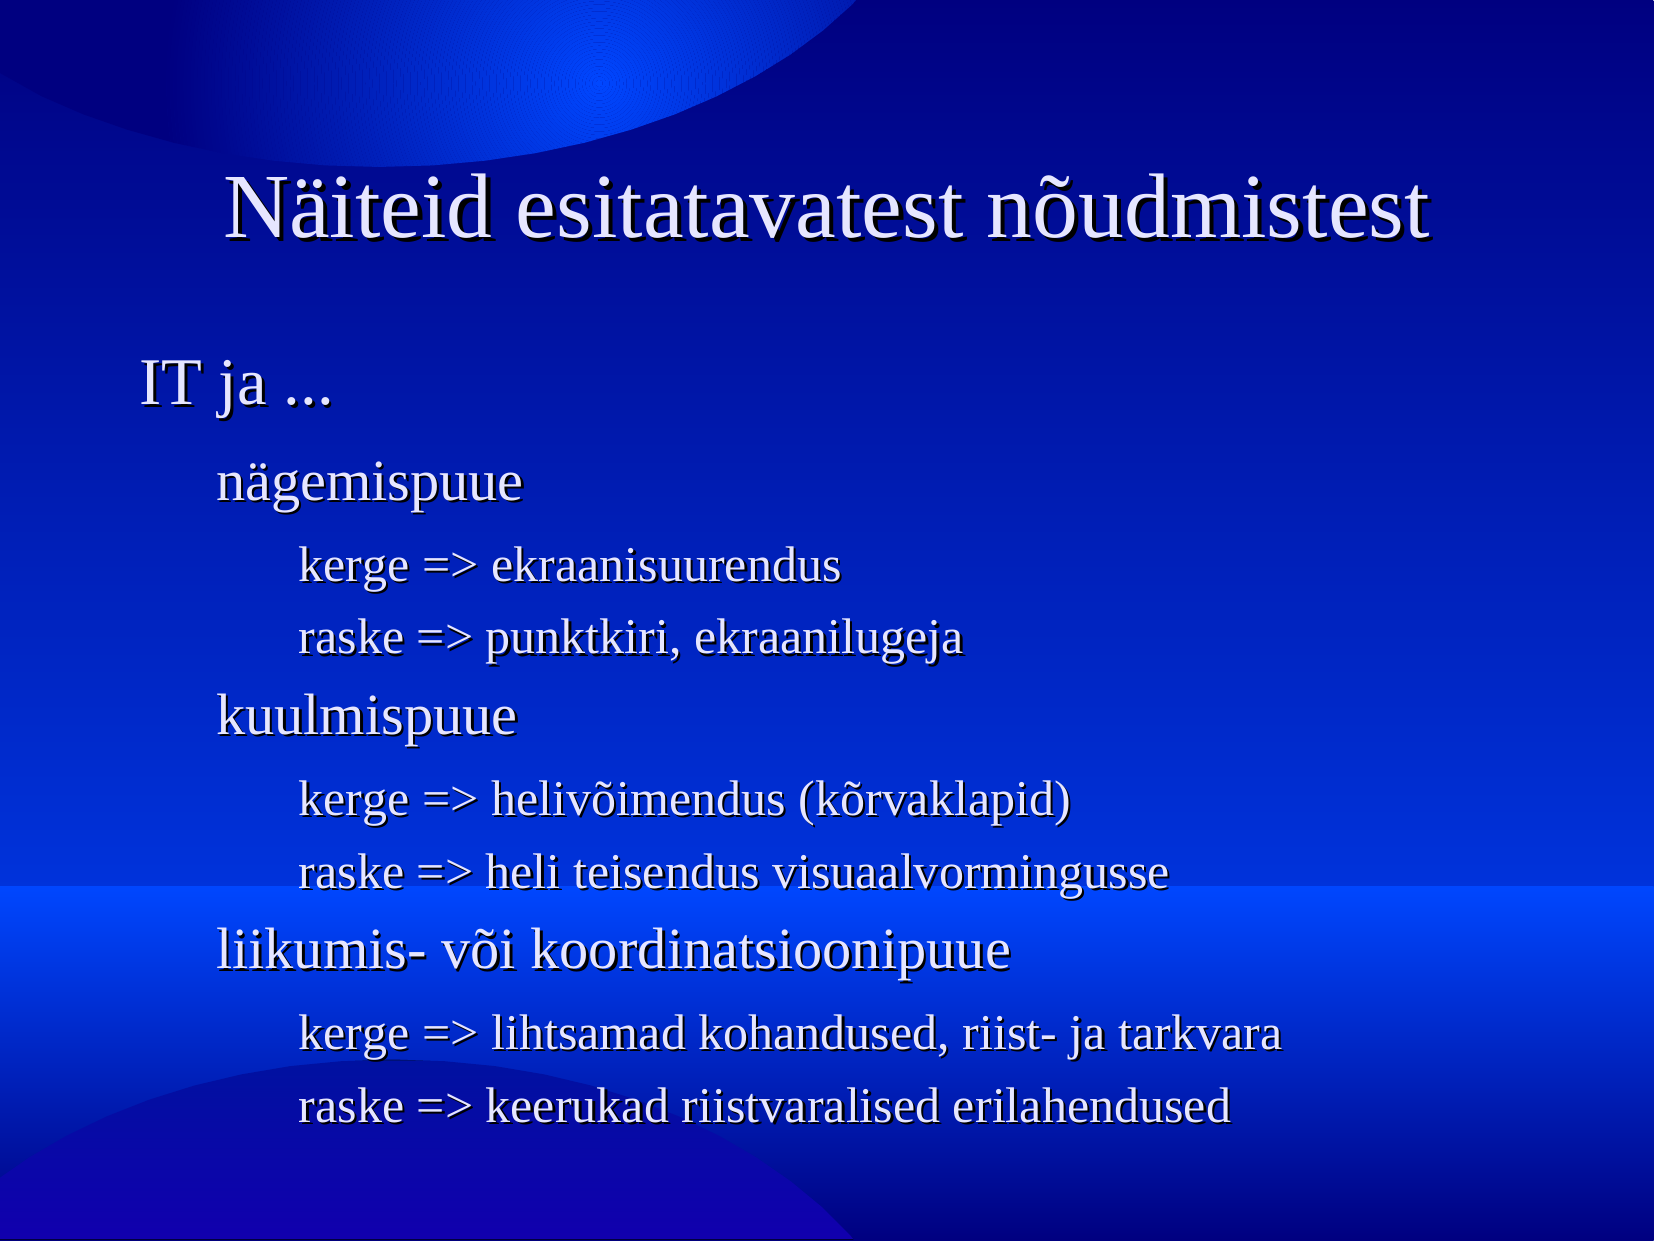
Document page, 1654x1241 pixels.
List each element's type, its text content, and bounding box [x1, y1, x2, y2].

title Näiteid esitatavatest nõudmistest [121, 102, 1534, 311]
list IT ja ... nägemispuue kerge => ekraanisuurendus raske => punktkiri, ekraanilugeja kuulmispuue kerge => helivõimendus (kõrvaklapid) raske => heli teisendus visuaalvormingusse liikumis- või koordinatsioonipuue kerge => lihtsamad kohandused, riist- ja tarkvara raske => keerukad riistvaralised erilahendused [121, 344, 1534, 1134]
